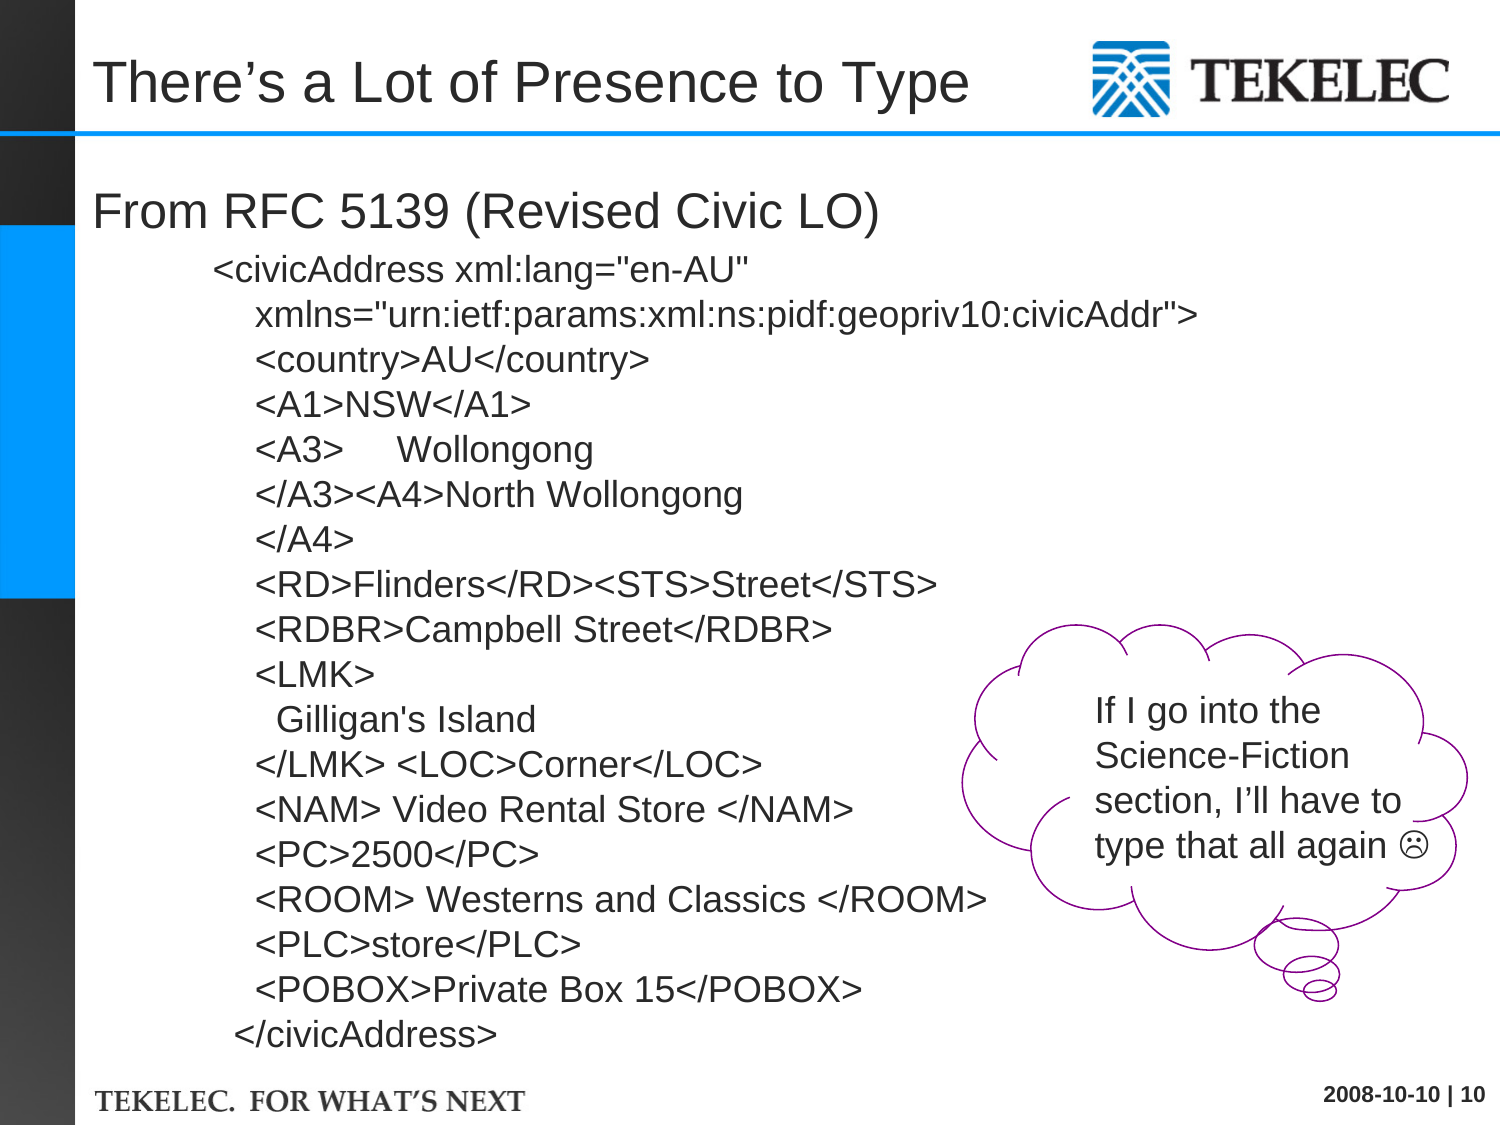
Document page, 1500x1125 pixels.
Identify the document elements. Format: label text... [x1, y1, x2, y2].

text_box <civicAddress xml:lang="en-AU" xmlns="urn:ietf:params:xml:ns:pidf:geopriv10:civicAddr"> <country>AU</country> <A1>NSW</A1> <A3> Wollongong </A3><A4>North Wollongong </A4> <RD>Flinders</RD><STS>Street</STS> <RDBR>Campbell Street</RDBR> <LMK> Gilligan's Island </LMK> <LOC>Corner</LOC> <NAM> Video Rental Store </NAM> <PC>2500</PC> <ROOM> Westerns and Classics </ROOM> <PLC>store</PLC> <POBOX>Private Box 15</POBOX> </civicAddress> [964, 626, 1442, 949]
picture [0, 0, 1500, 1125]
title There’s a Lot of Presence to Type [92, 15, 1060, 115]
text_box <civicAddress xml:lang="en-AU" xmlns="urn:ietf:params:xml:ns:pidf:geopriv10:civicAddr"> <country>AU</country> <A1>NSW</A1> <A3> Wollongong </A3><A4>North Wollongong </A4> <RD>Flinders</RD><STS>Street</STS> <RDBR>Campbell Street</RDBR> <LMK> Gilligan's Island </LMK> <LOC>Corner</LOC> <NAM> Video Rental Store </NAM> <PC>2500</PC> <ROOM> Westerns and Classics </ROOM> <PLC>store</PLC> <POBOX>Private Box 15</POBOX> </civicAddress> [187, 237, 1463, 1063]
text_box If I go into the Science-Fiction section, I’ll have to type that all again  [1079, 678, 1456, 874]
list From RFC 5139 (Revised Civic LO) [92, 183, 1480, 316]
